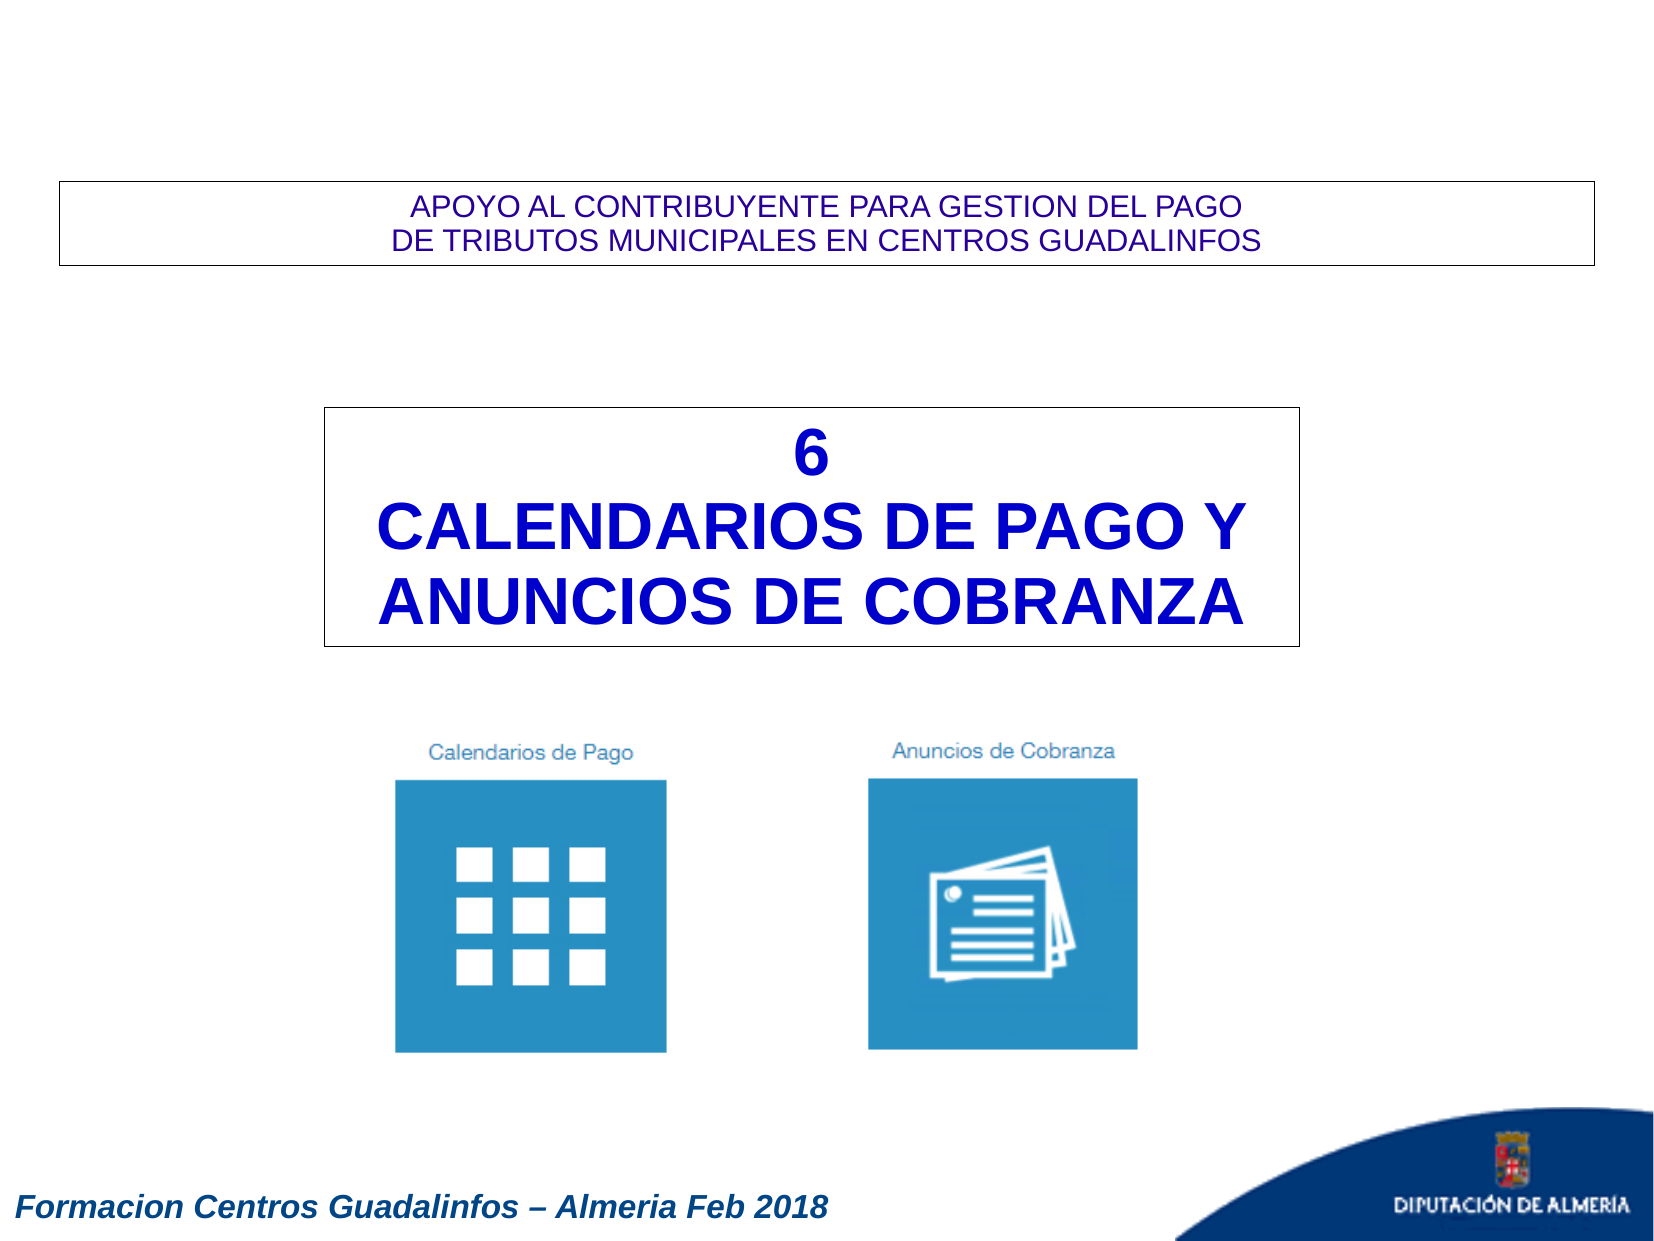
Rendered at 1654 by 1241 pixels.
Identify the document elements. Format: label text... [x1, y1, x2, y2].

text_box APOYO AL CONTRIBUYENTE PARA GESTION DEL PAGO DE TRIBUTOS MUNICIPALES EN CENTROS GUADALINFOS [59, 181, 1595, 266]
text_box Formacion Centros Guadalinfos – Almeria Feb 2018 [0, 1181, 845, 1234]
picture [383, 738, 681, 1064]
picture [1175, 1107, 1654, 1241]
picture [856, 738, 1152, 1053]
text_box 6 CALENDARIOS DE PAGO Y ANUNCIOS DE COBRANZA [324, 407, 1300, 647]
